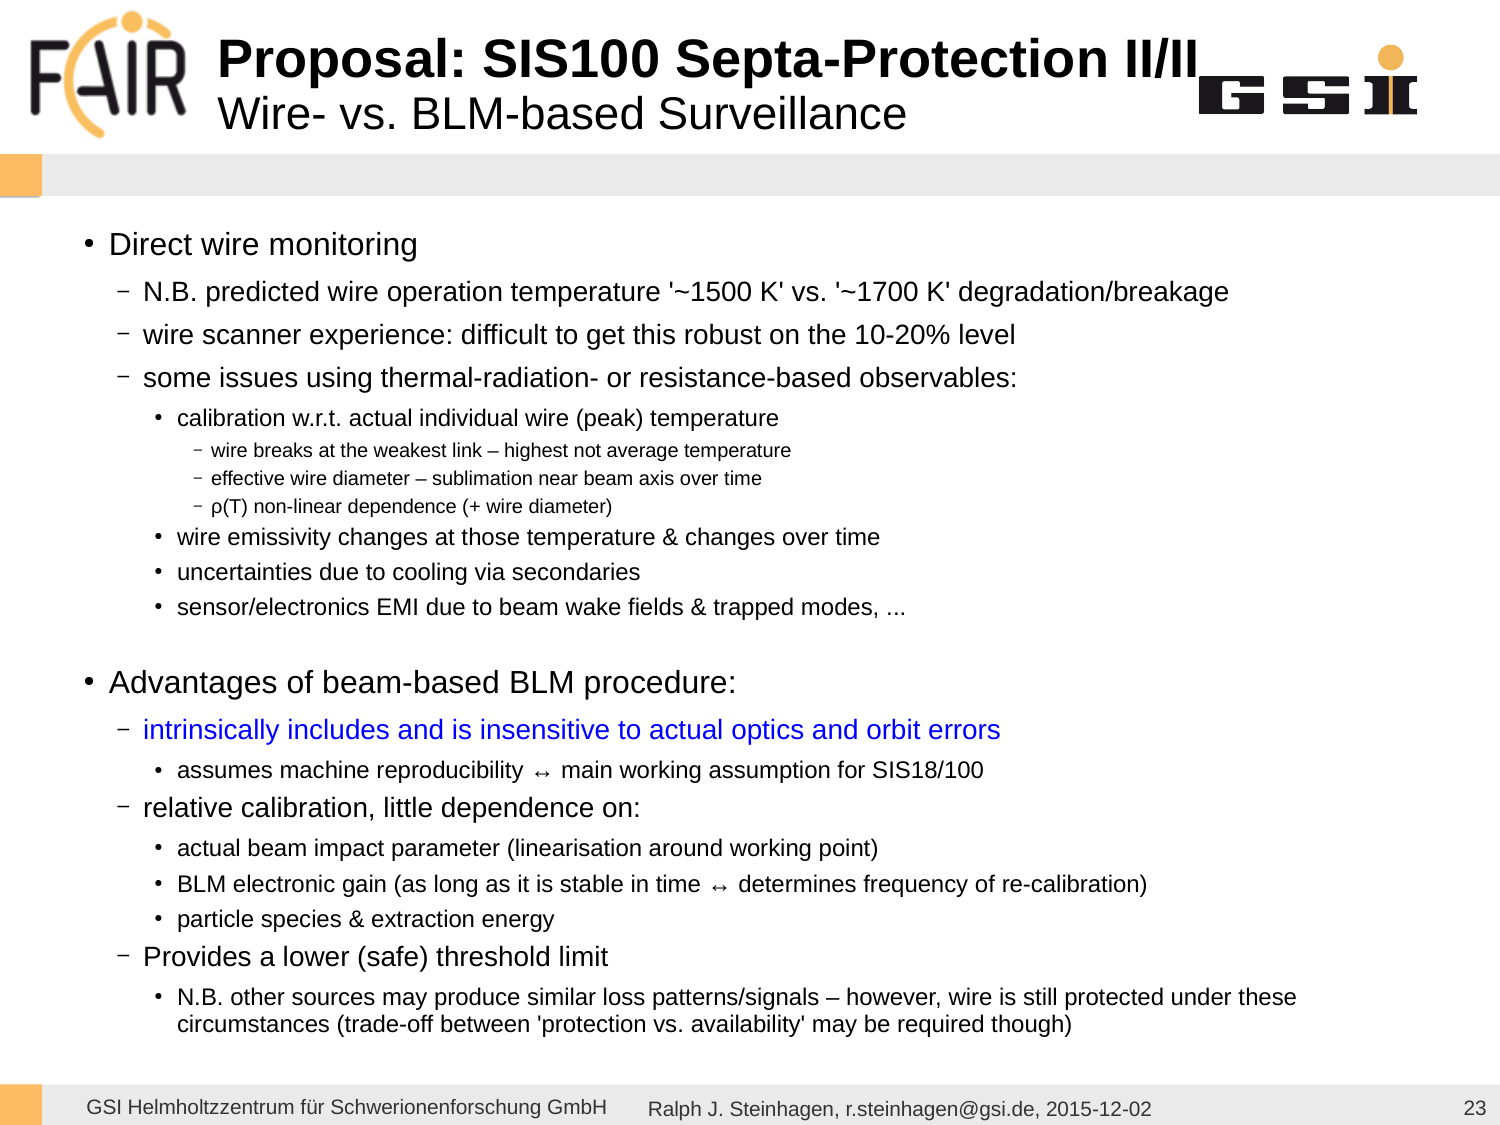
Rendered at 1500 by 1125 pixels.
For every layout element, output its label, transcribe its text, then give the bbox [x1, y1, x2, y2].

list Direct wire monitoring N.B. predicted wire operation temperature '~1500 K' vs. '~1700 K' degradation/breakage wire scanner experience: difficult to get this robust on the 10-20% level some issues using thermal-radiation- or resistance-based observables: calibration w.r.t. actual individual wire (peak) temperature wire breaks at the weakest link – highest not average temperature effective wire diameter – sublimation near beam axis over time ρ(T) non-linear dependence (+ wire diameter) wire emissivity changes at those temperature & changes over time uncertainties due to cooling via secondaries sensor/electronics EMI due to beam wake fields & trapped modes, ... Advantages of beam-based BLM procedure: intrinsically includes and is insensitive to actual optics and orbit errors assumes machine reproducibility ↔ main working assumption for SIS18/100 relative calibration, little dependence on: actual beam impact parameter (linearisation around working point) BLM electronic gain (as long as it is stable in time ↔ determines frequency of re-calibration) particle species & extraction energy Provides a lower (safe) threshold limit N.B. other sources may produce similar loss patterns/signals – however, wire is still protected under these circumstances (trade-off between 'protection vs. availability' may be required though) [75, 226, 1425, 1050]
picture [1205, 42, 1419, 117]
picture [30, 9, 187, 141]
title Proposal: SIS100 Septa-Protection II/II Wire- vs. BLM-based Surveillance [217, 0, 1205, 171]
